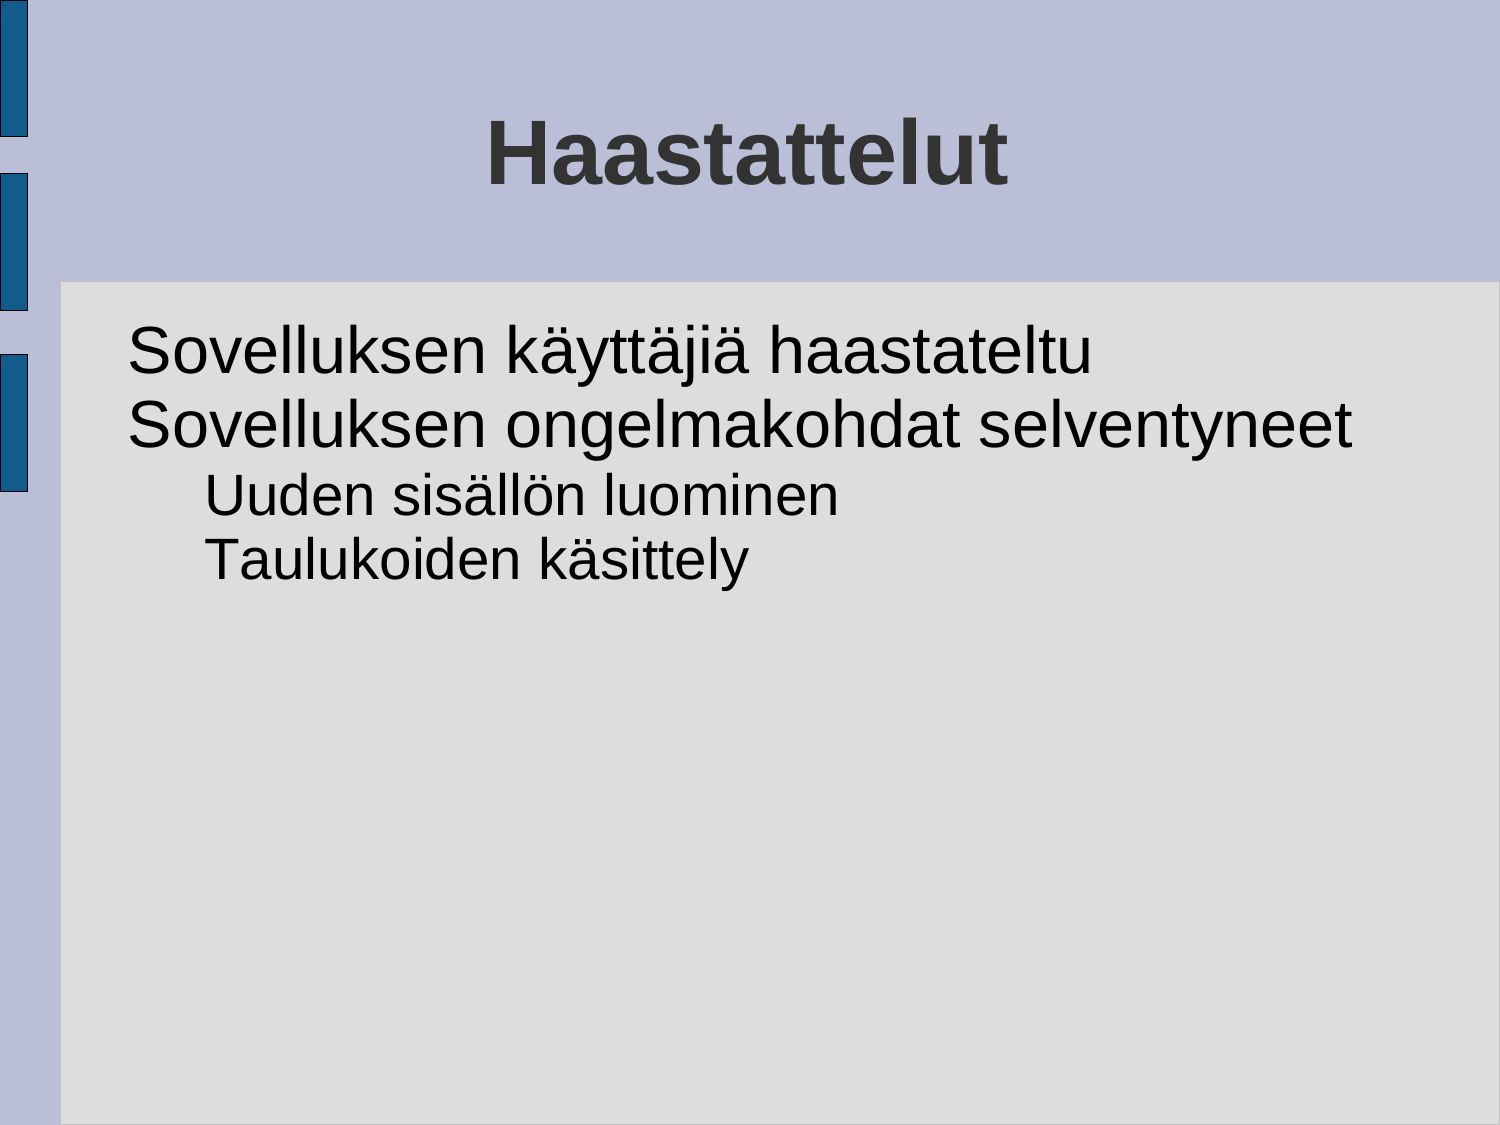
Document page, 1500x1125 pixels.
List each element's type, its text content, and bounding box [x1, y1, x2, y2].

list Sovelluksen käyttäjiä haastateltu Sovelluksen ongelmakohdat selventyneet Uuden sisällön luominen Taulukoiden käsittely [110, 312, 1392, 1022]
title Haastattelut [106, 59, 1388, 247]
